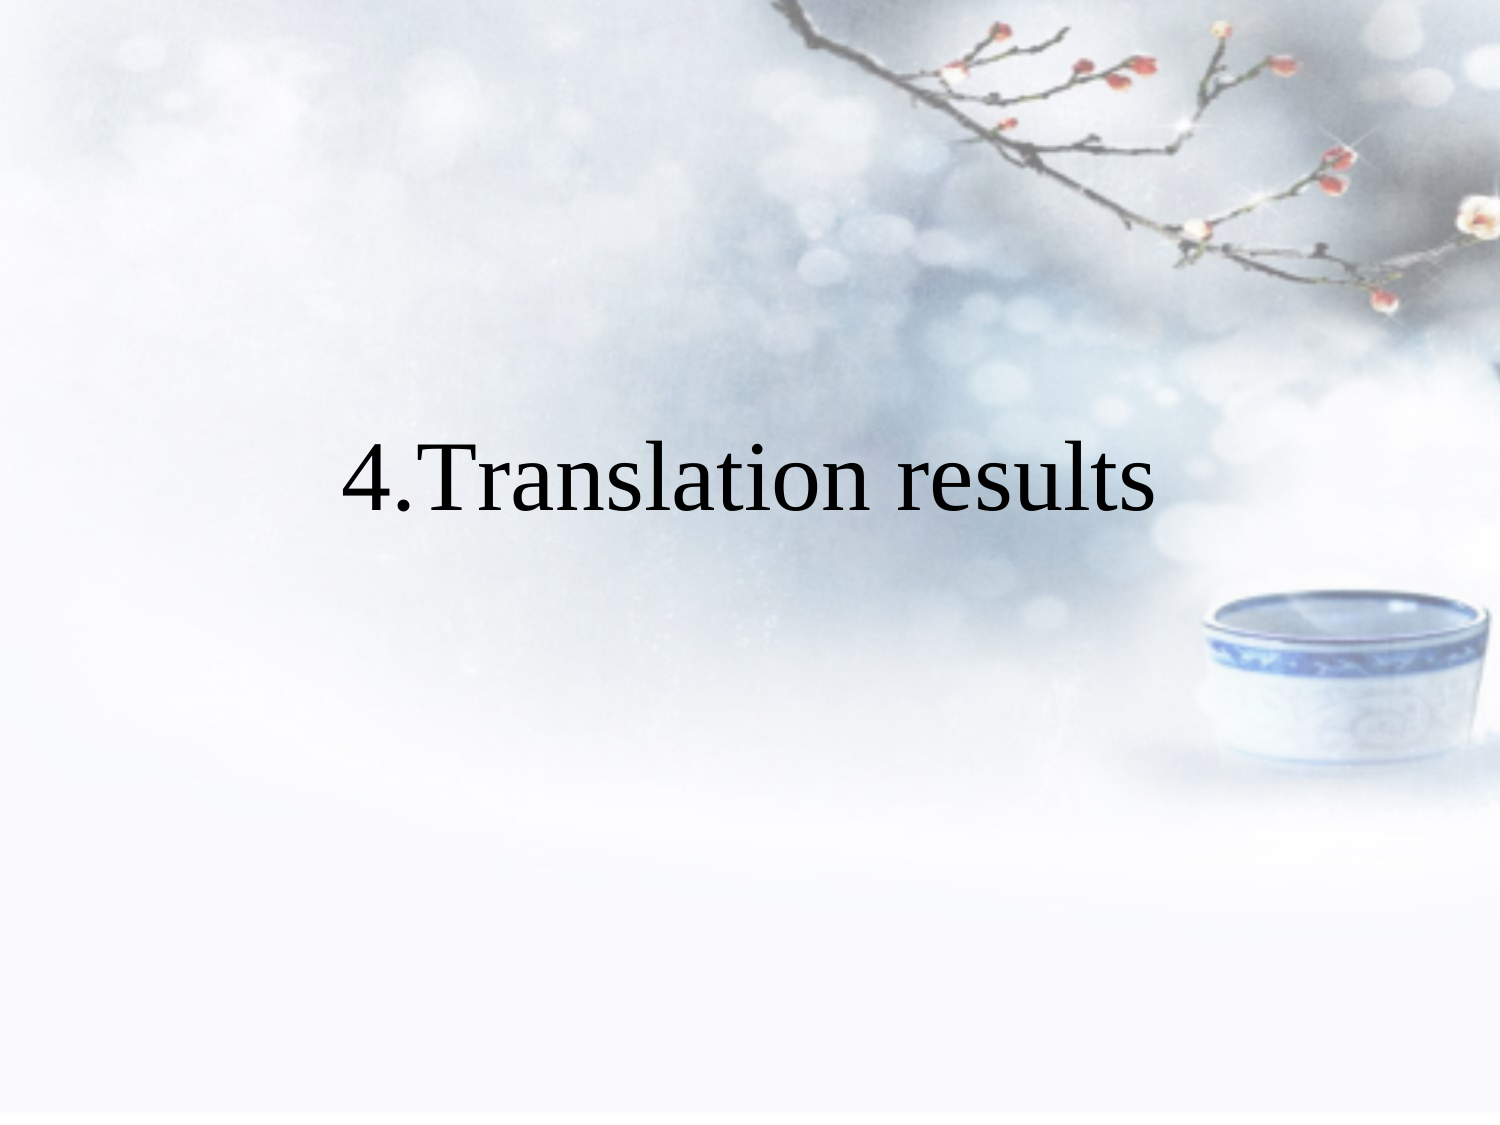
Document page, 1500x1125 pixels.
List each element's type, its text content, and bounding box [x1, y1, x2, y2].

title 4.Translation results [112, 349, 1388, 591]
picture [0, 0, 1500, 1125]
